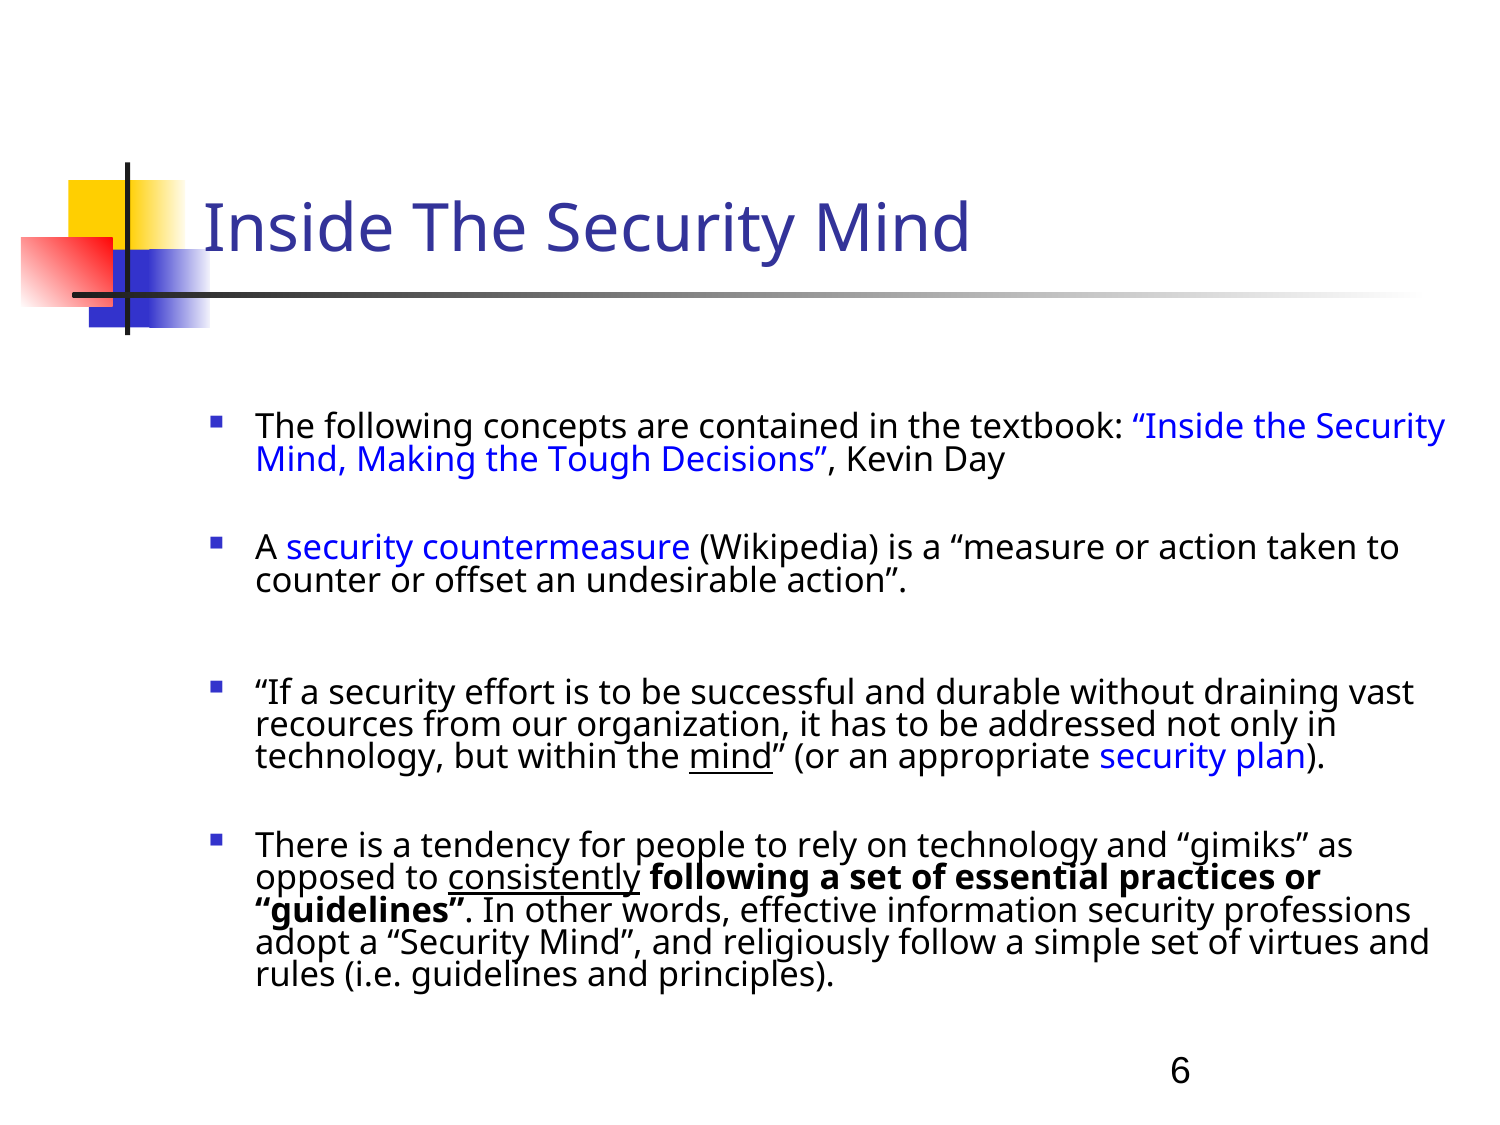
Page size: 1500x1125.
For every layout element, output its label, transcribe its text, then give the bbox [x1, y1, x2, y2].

title Inside The Security Mind [188, 35, 1468, 276]
list The following concepts are contained in the textbook: “Inside the Security Mind, Making the Tough Decisions”, Kevin Day A security countermeasure (Wikipedia) is a “measure or action taken to counter or offset an undesirable action”. “If a security effort is to be successful and durable without draining vast recources from our organization, it has to be addressed not only in technology, but within the mind” (or an appropriate security plan). There is a tendency for people to rely on technology and “gimiks” as opposed to consistently following a set of essential practices or “guidelines”. In other words, effective information security professions adopt a “Security Mind”, and religiously follow a simple set of virtues and rules (i.e. guidelines and principles). [193, 331, 1469, 1007]
